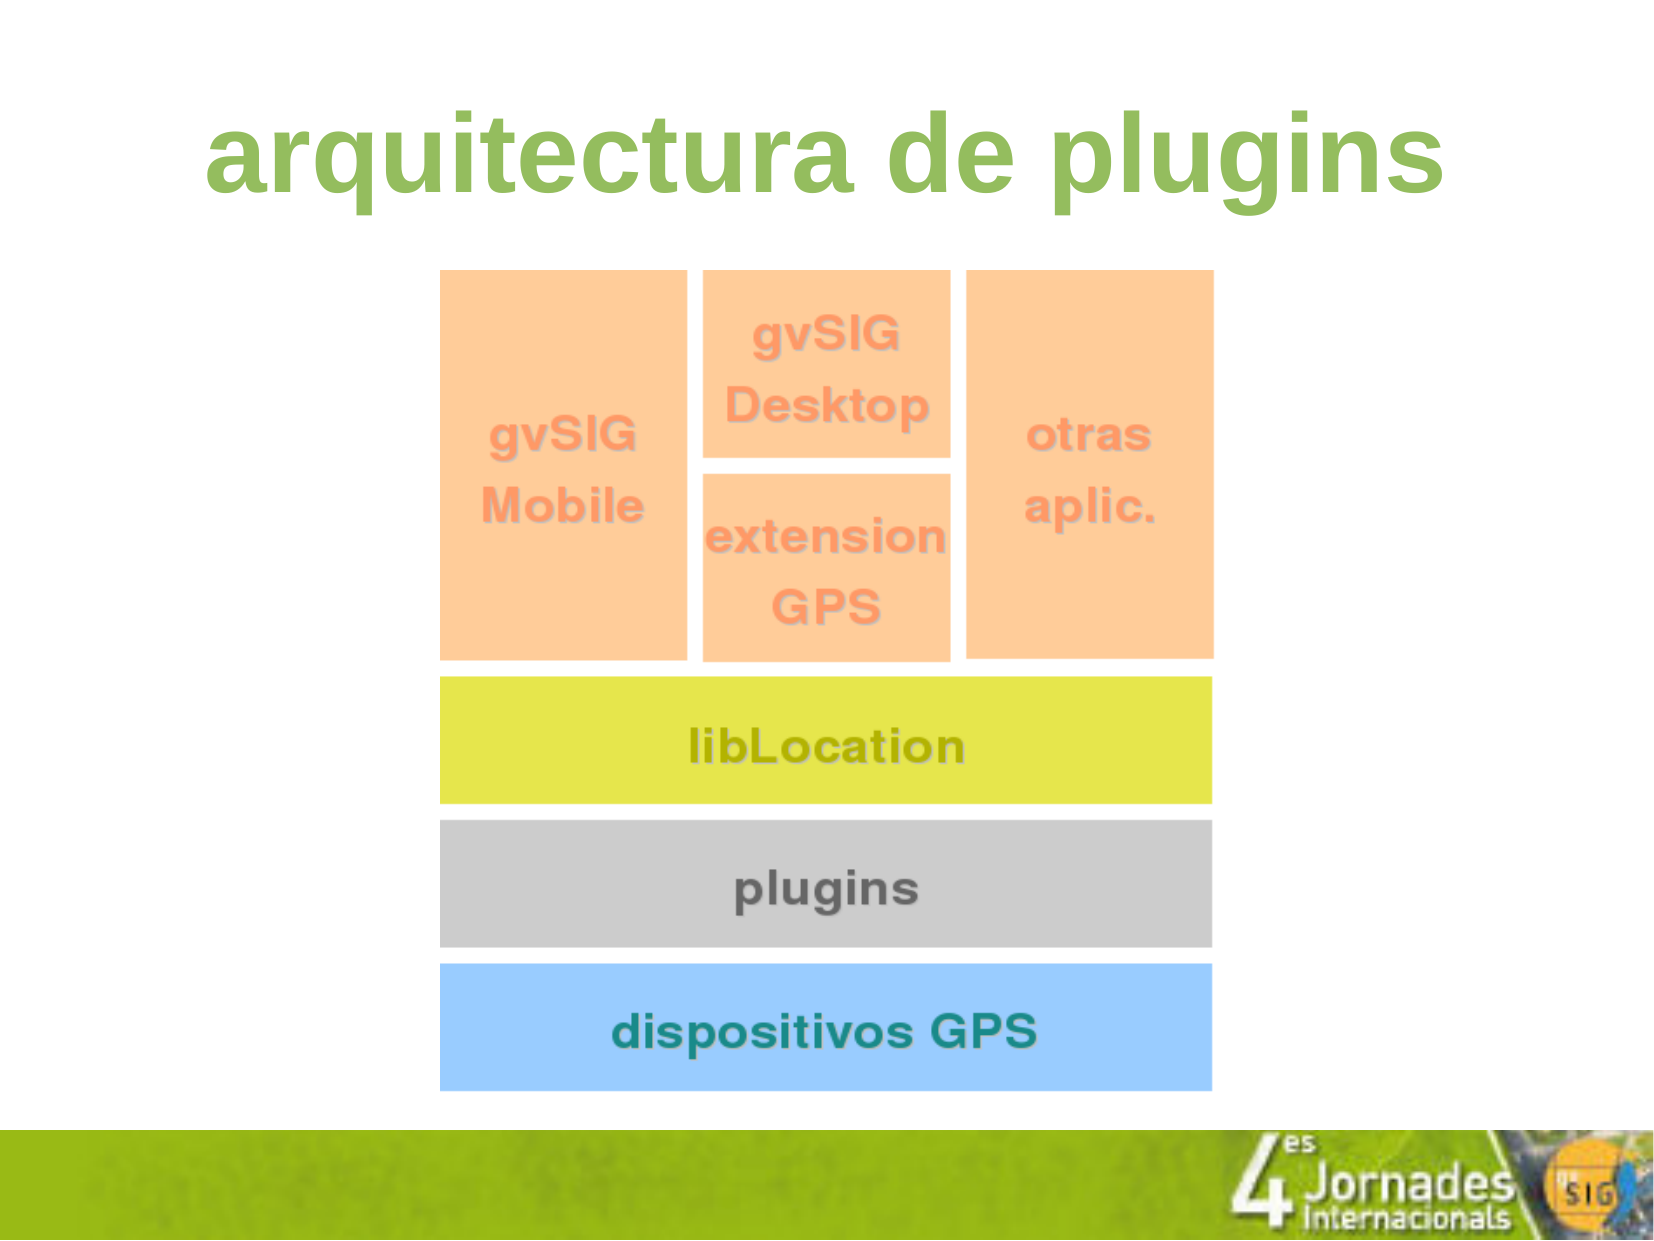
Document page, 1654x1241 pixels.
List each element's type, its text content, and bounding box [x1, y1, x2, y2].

picture [440, 270, 1216, 1093]
title arquitectura de plugins [82, 56, 1571, 250]
picture [0, 1130, 1654, 1240]
